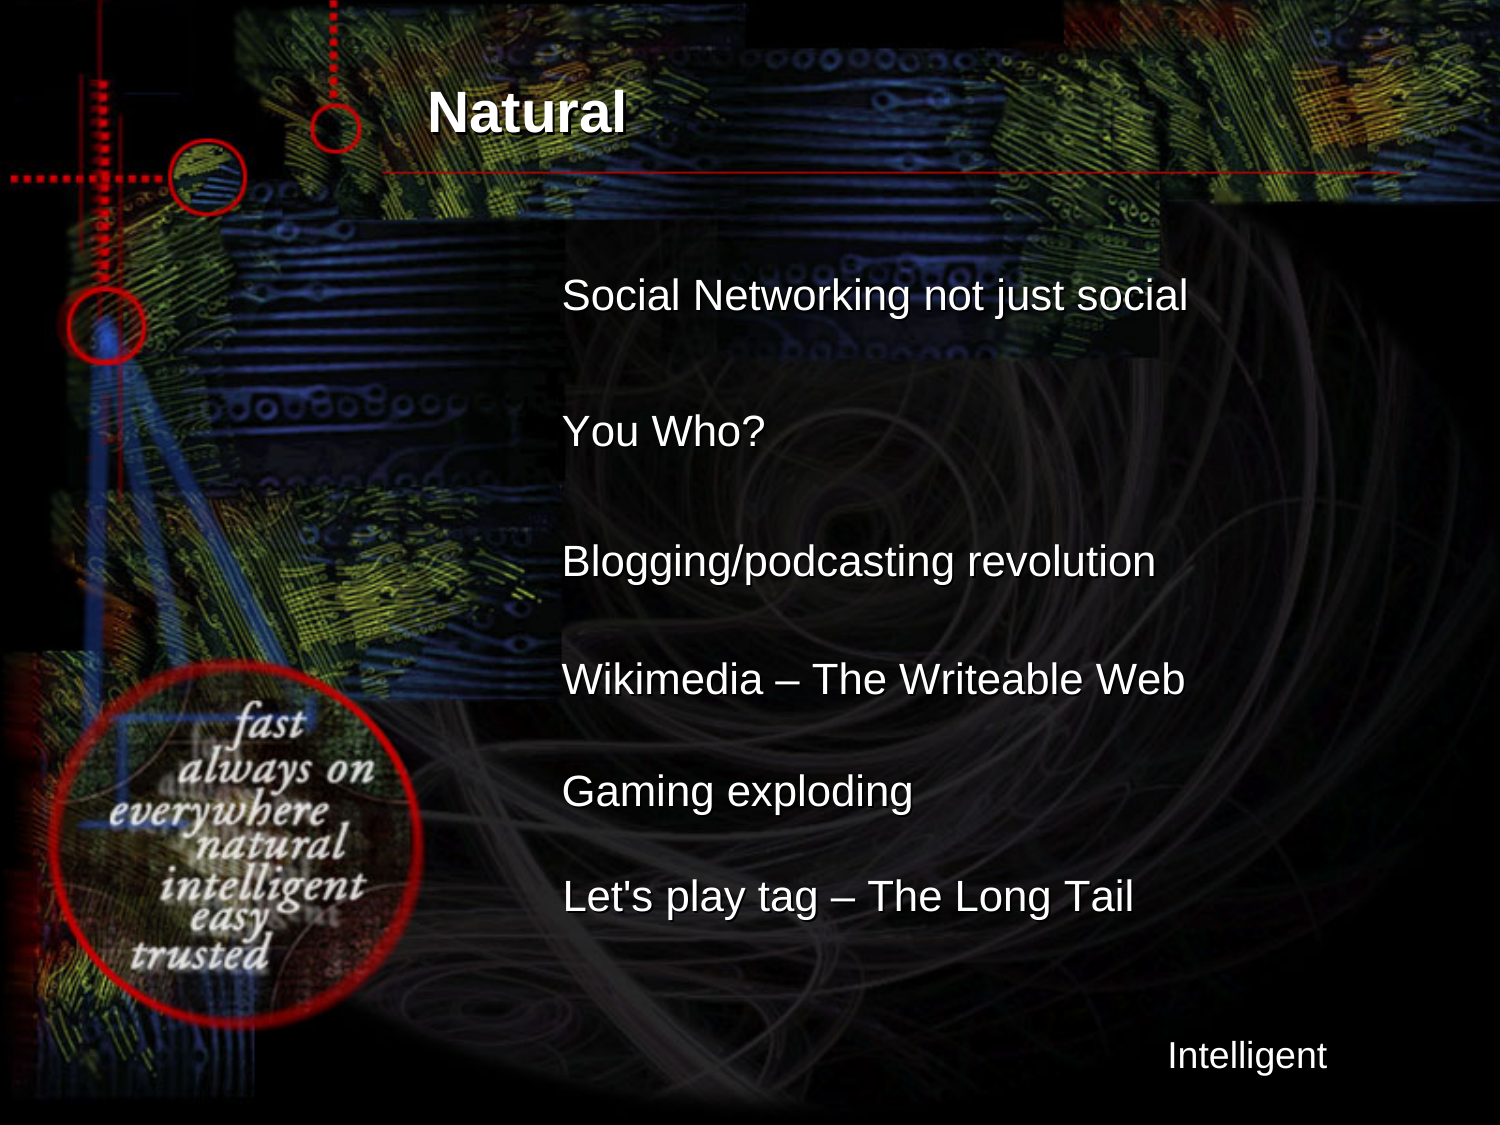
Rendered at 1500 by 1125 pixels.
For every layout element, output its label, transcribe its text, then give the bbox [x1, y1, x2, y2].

title Natural [412, 45, 1450, 175]
list Blogging/podcasting revolution [546, 525, 1336, 603]
picture [0, 0, 1500, 1125]
list Let's play tag – The Long Tail [547, 861, 1337, 974]
list Social Networking not just social [546, 260, 1336, 337]
text_box Intelligent [1167, 1031, 1475, 1074]
list Wikimedia – The Writeable Web [546, 644, 1336, 721]
list Gaming exploding [546, 756, 1336, 833]
list You Who? [546, 396, 1336, 473]
text_box [1119, 1034, 1456, 1091]
